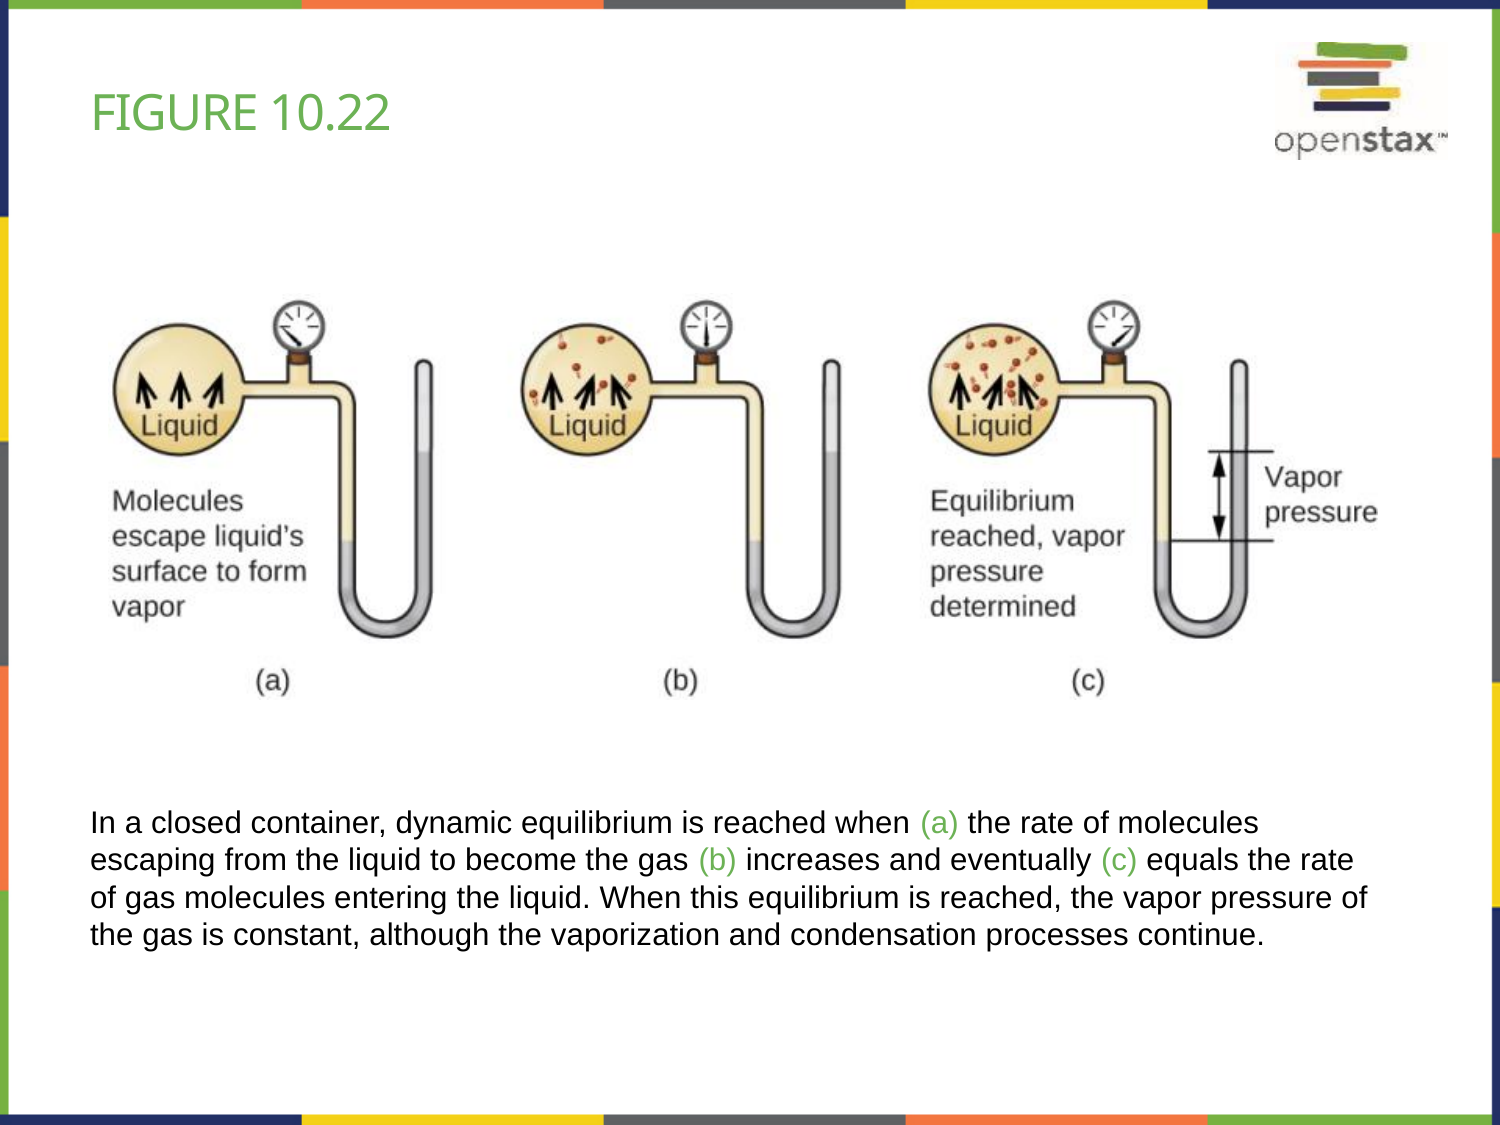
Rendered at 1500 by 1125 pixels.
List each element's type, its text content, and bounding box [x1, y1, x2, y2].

list In a closed container, dynamic equilibrium is reached when (a) the rate of molecules escaping from the liquid to become the gas (b) increases and eventually (c) equals the rate of gas molecules entering the liquid. When this equilibrium is reached, the vapor pressure of the gas is constant, although the vaporization and condensation processes continue. [75, 794, 1398, 986]
picture [0, 0, 1500, 1125]
title Figure 10.22 [75, 39, 1398, 148]
